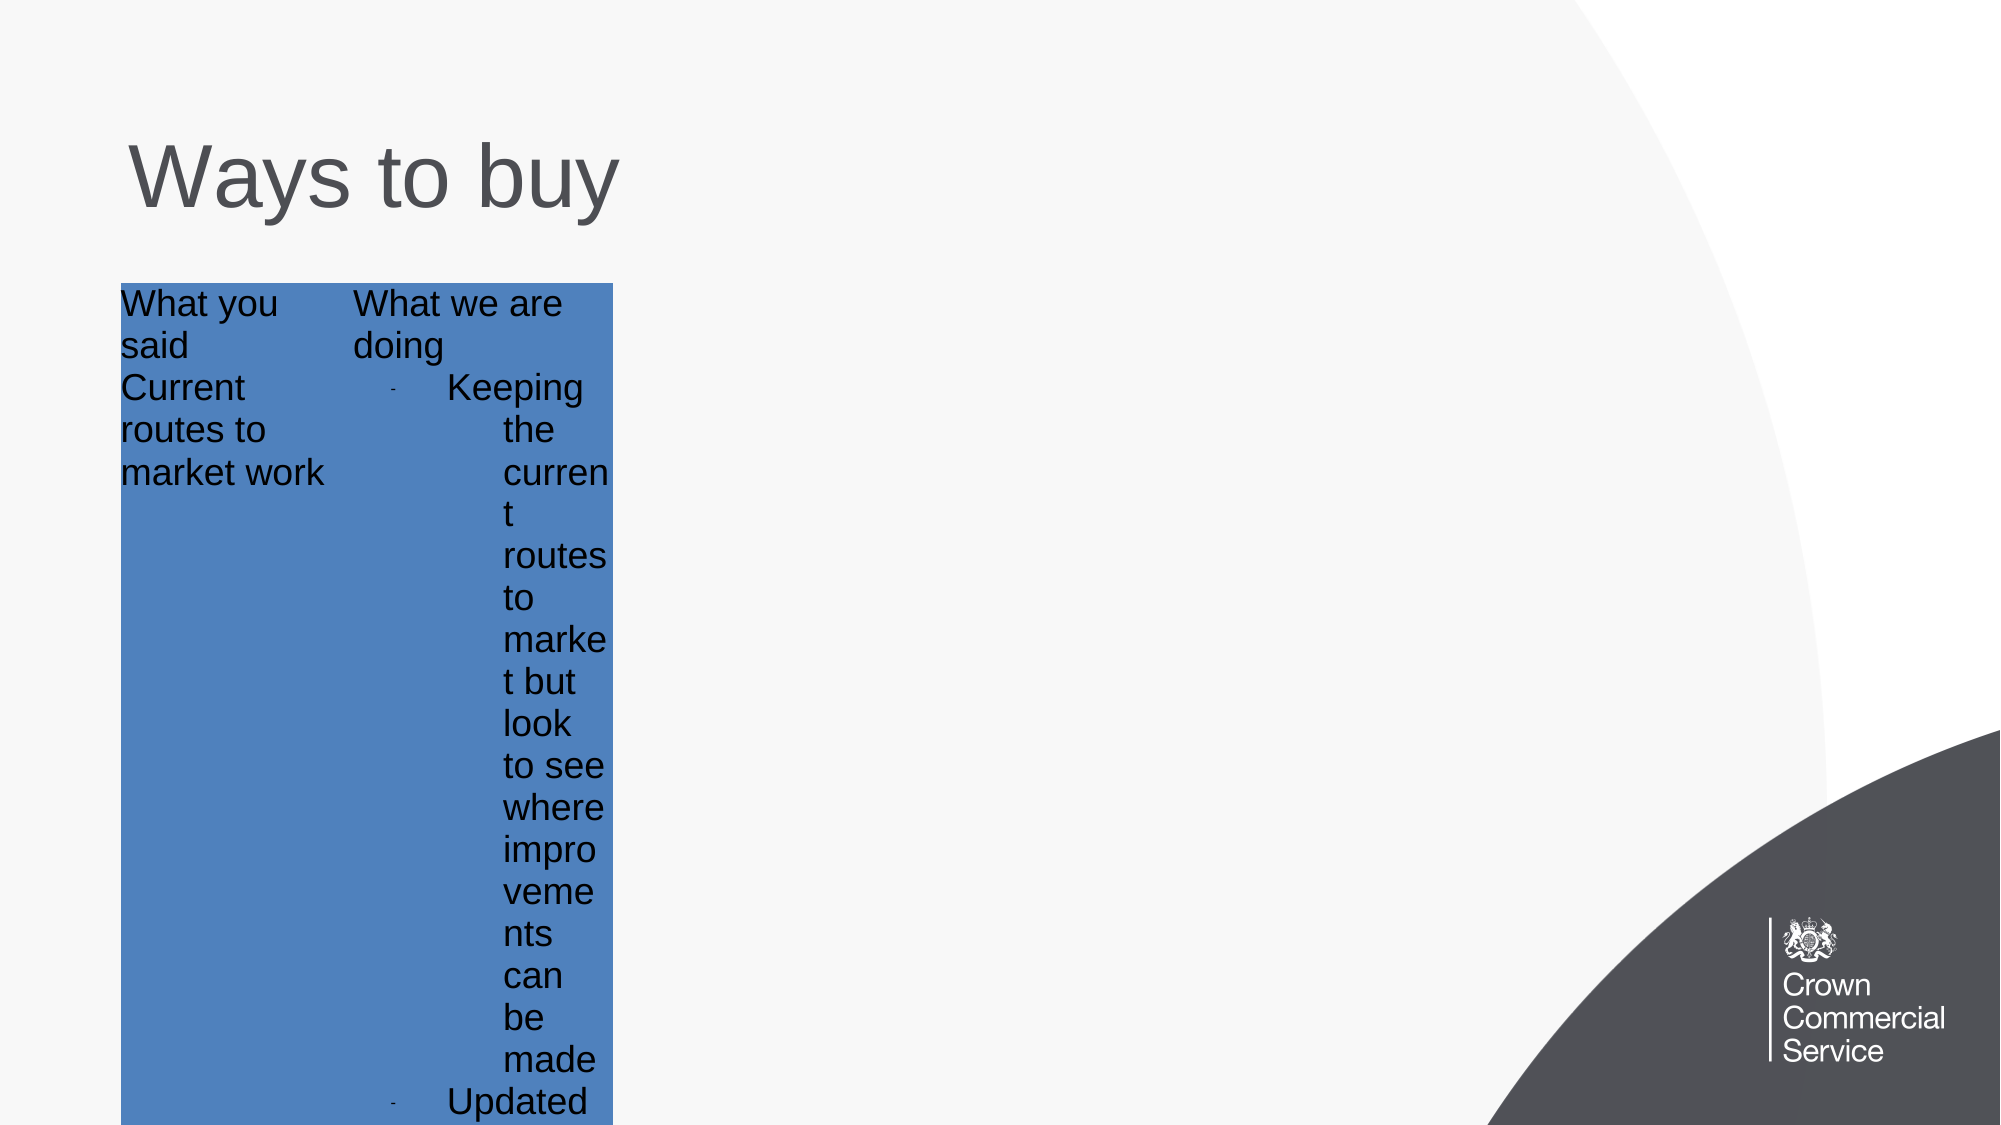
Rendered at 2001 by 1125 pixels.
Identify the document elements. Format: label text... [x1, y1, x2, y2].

table_cell Current routes to market work [121, 367, 353, 1125]
table_header What you said [121, 283, 353, 367]
title Ways to buy [128, 118, 1922, 257]
table_header What we are doing [353, 283, 613, 367]
table_cell Keeping the current routes to market but look to see where improvements can be made Updated T&C’s to better reflect diversity of selling models (e.g.consumption, leasing, etc). [353, 367, 613, 1125]
